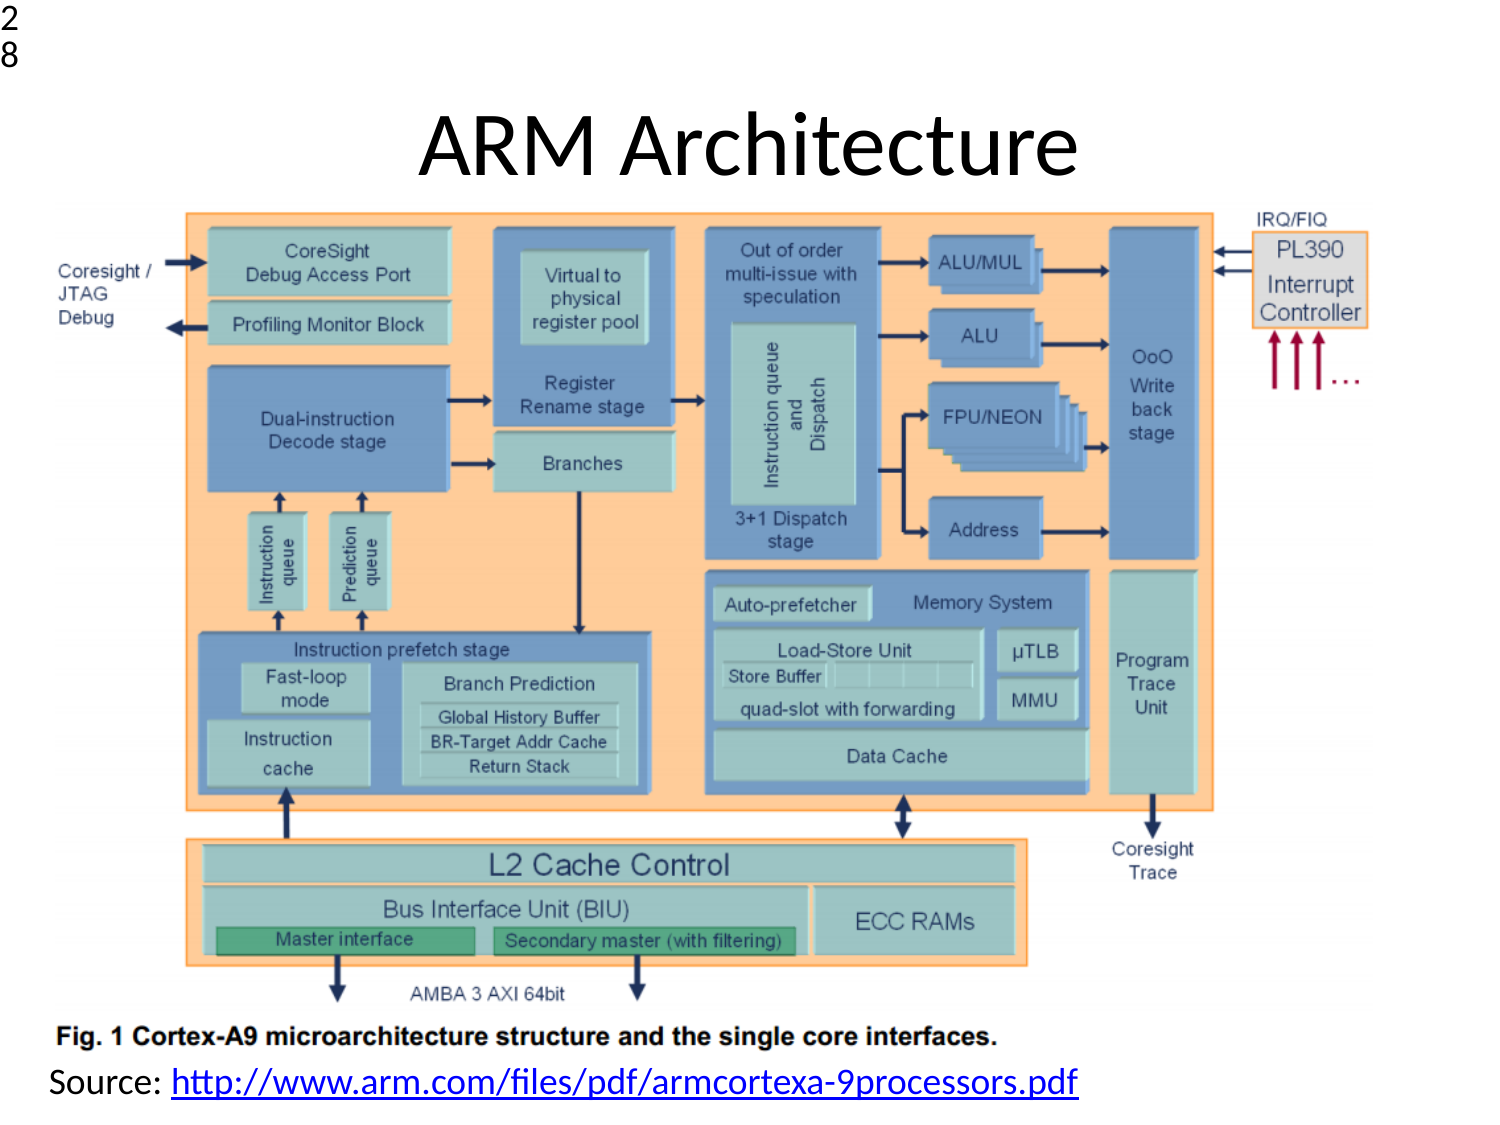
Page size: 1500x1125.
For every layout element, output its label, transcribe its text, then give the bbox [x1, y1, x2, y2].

picture [37, 198, 1388, 1069]
text_box Source: http://www.arm.com/files/pdf/armcortexa-9processors.pdf [33, 1049, 1375, 1110]
title ARM Architecture [75, 45, 1425, 233]
